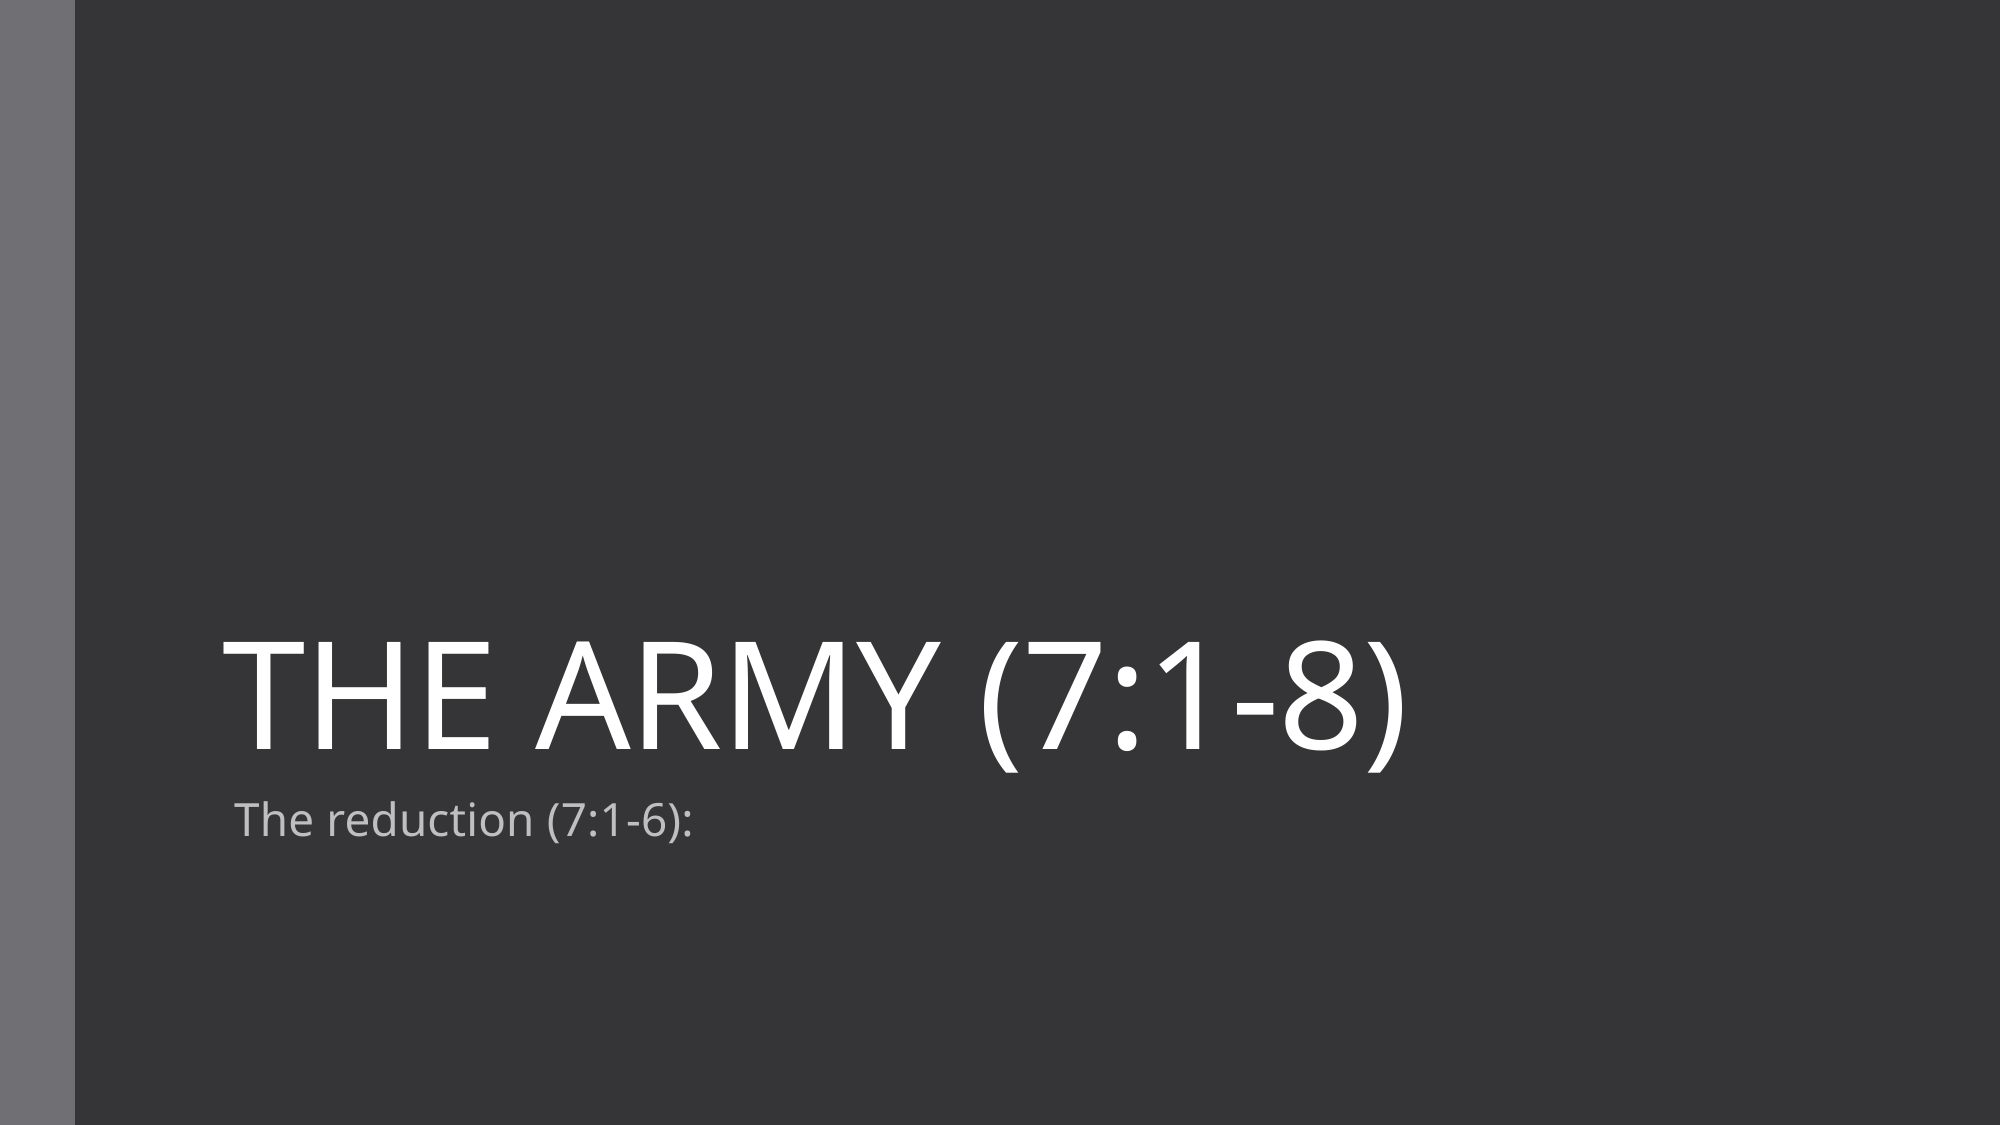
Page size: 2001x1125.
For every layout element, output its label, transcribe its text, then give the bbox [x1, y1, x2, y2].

subtitle The reduction (7:1-6): [206, 787, 1752, 1066]
title THE ARMY (7:1-8) [206, 124, 1752, 787]
